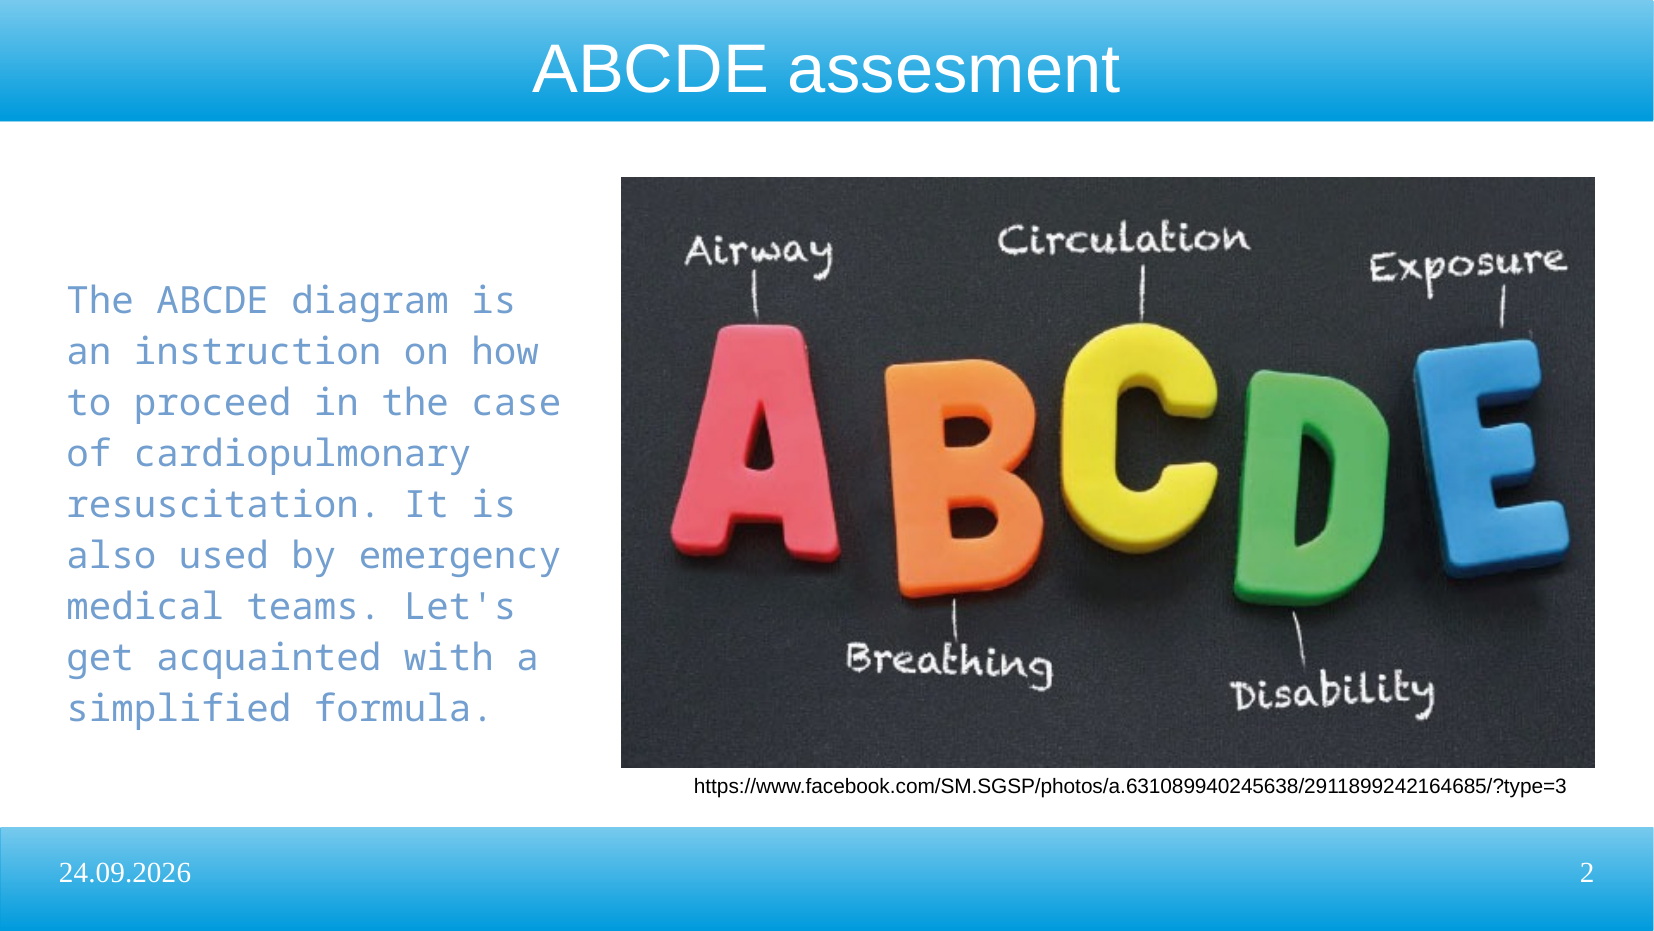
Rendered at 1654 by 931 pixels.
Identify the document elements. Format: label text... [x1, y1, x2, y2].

title ABCDE assesment [59, 29, 1595, 108]
text_box The ABCDE diagram is an instruction on how to proceed in the case of cardiopulmonary resuscitation. It is also used by emergency medical teams. Let's get acquainted with a simplified formula. [51, 265, 591, 709]
text_box https://www.facebook.com/SM.SGSP/photos/a.631089940245638/2911899242164685/?type=3 [679, 767, 1597, 825]
picture [621, 177, 1595, 768]
